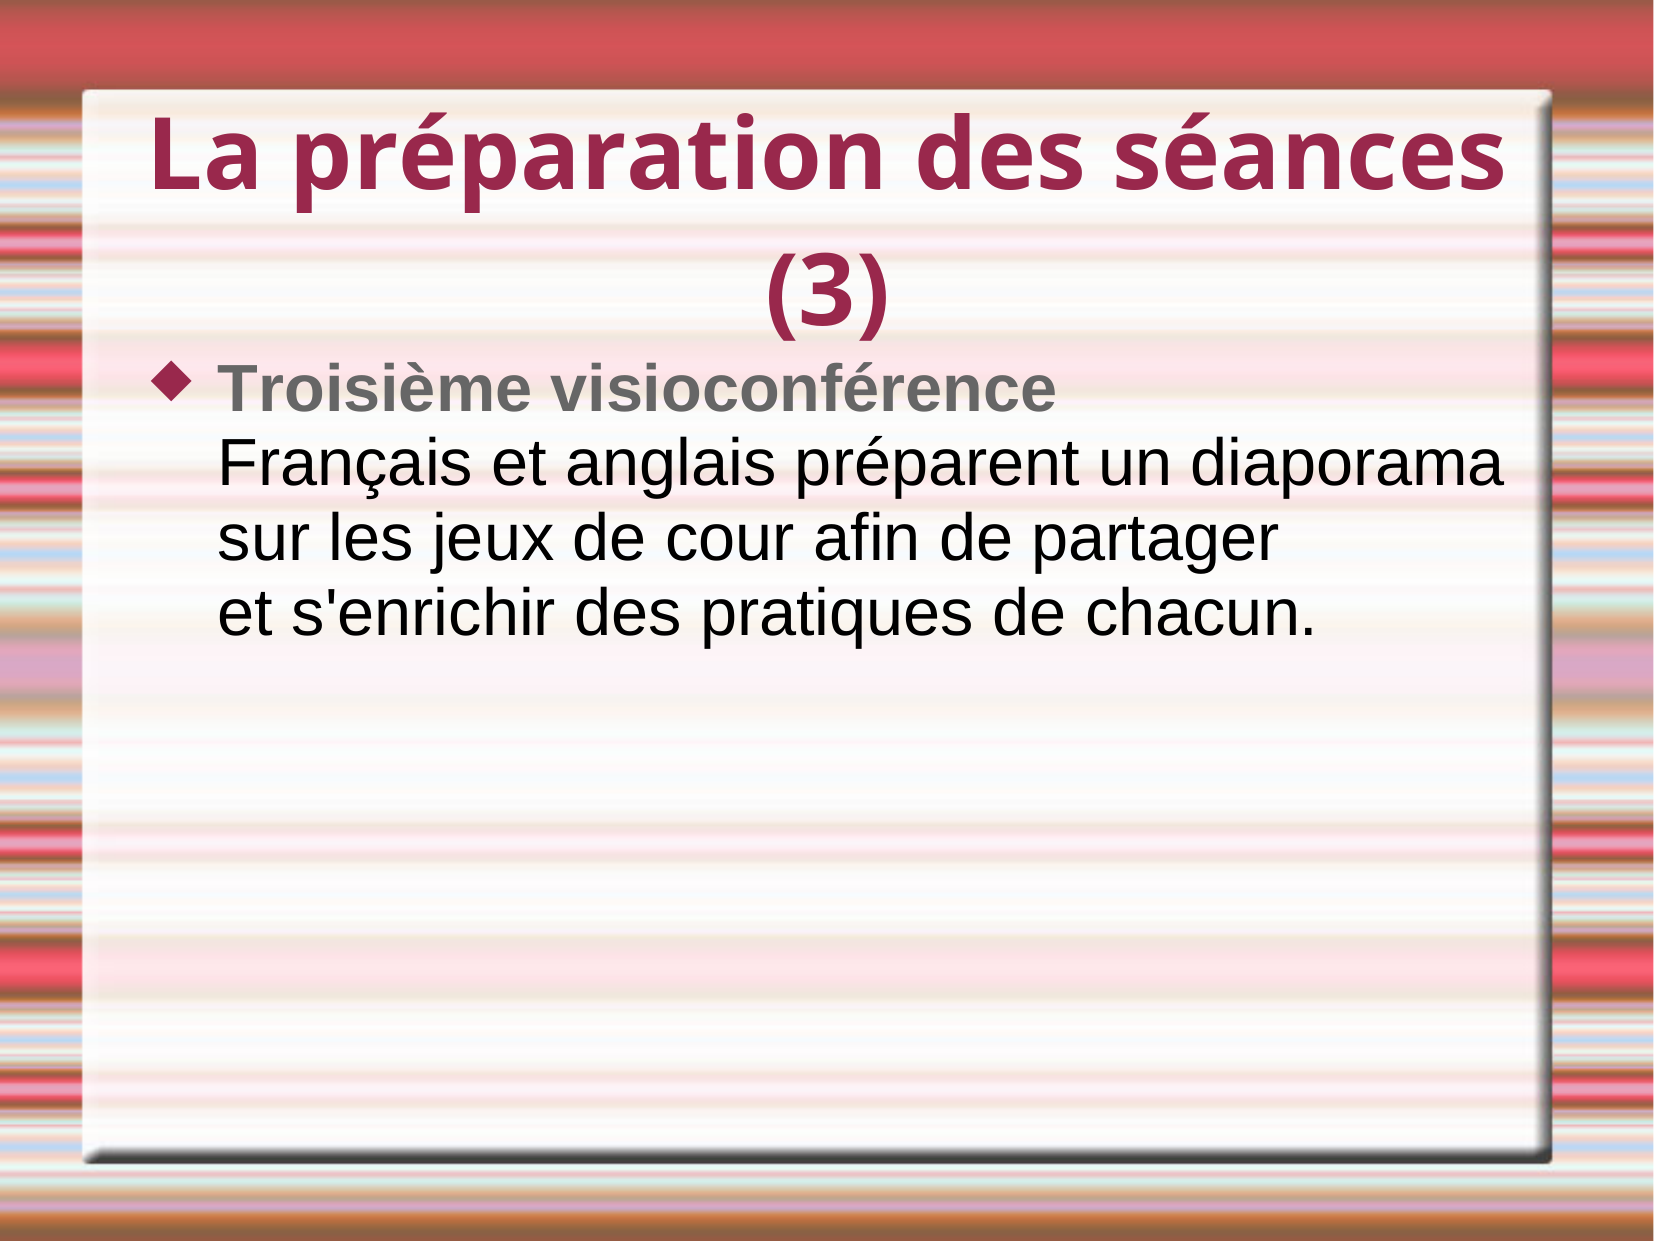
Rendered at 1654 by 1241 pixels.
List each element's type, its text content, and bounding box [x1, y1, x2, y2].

picture [0, 0, 1654, 1241]
list Troisième visioconférence Français et anglais préparent un diaporama sur les jeux de cour afin de partager et s'enrichir des pratiques de chacun. [134, 350, 1516, 1118]
title La préparation des séances (3) [121, 122, 1534, 315]
